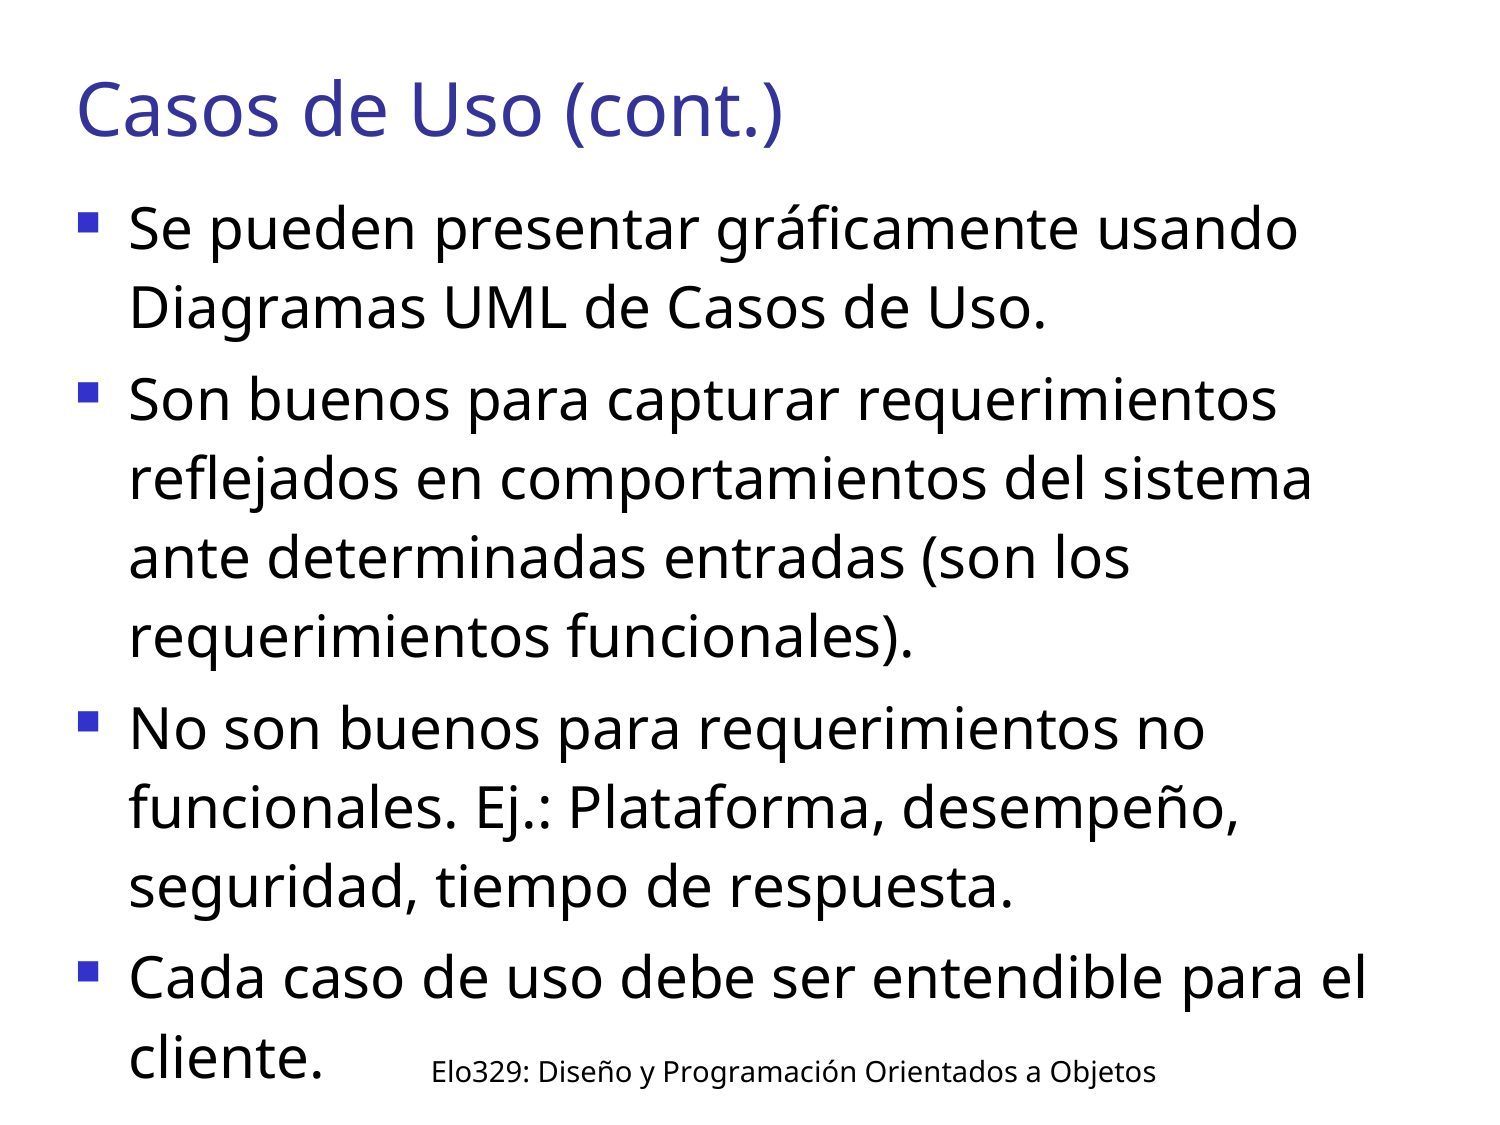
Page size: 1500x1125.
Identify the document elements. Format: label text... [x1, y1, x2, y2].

title Casos de Uso (cont.)‏ [75, 25, 1449, 187]
list Se pueden presentar gráficamente usando Diagramas UML de Casos de Uso. Son buenos para capturar requerimientos reflejados en comportamientos del sistema ante determinadas entradas (son los requerimientos funcionales). No son buenos para requerimientos no funcionales. Ej.: Plataforma, desempeño, seguridad, tiempo de respuesta. Cada caso de uso debe ser entendible para el cliente. [75, 187, 1451, 1034]
